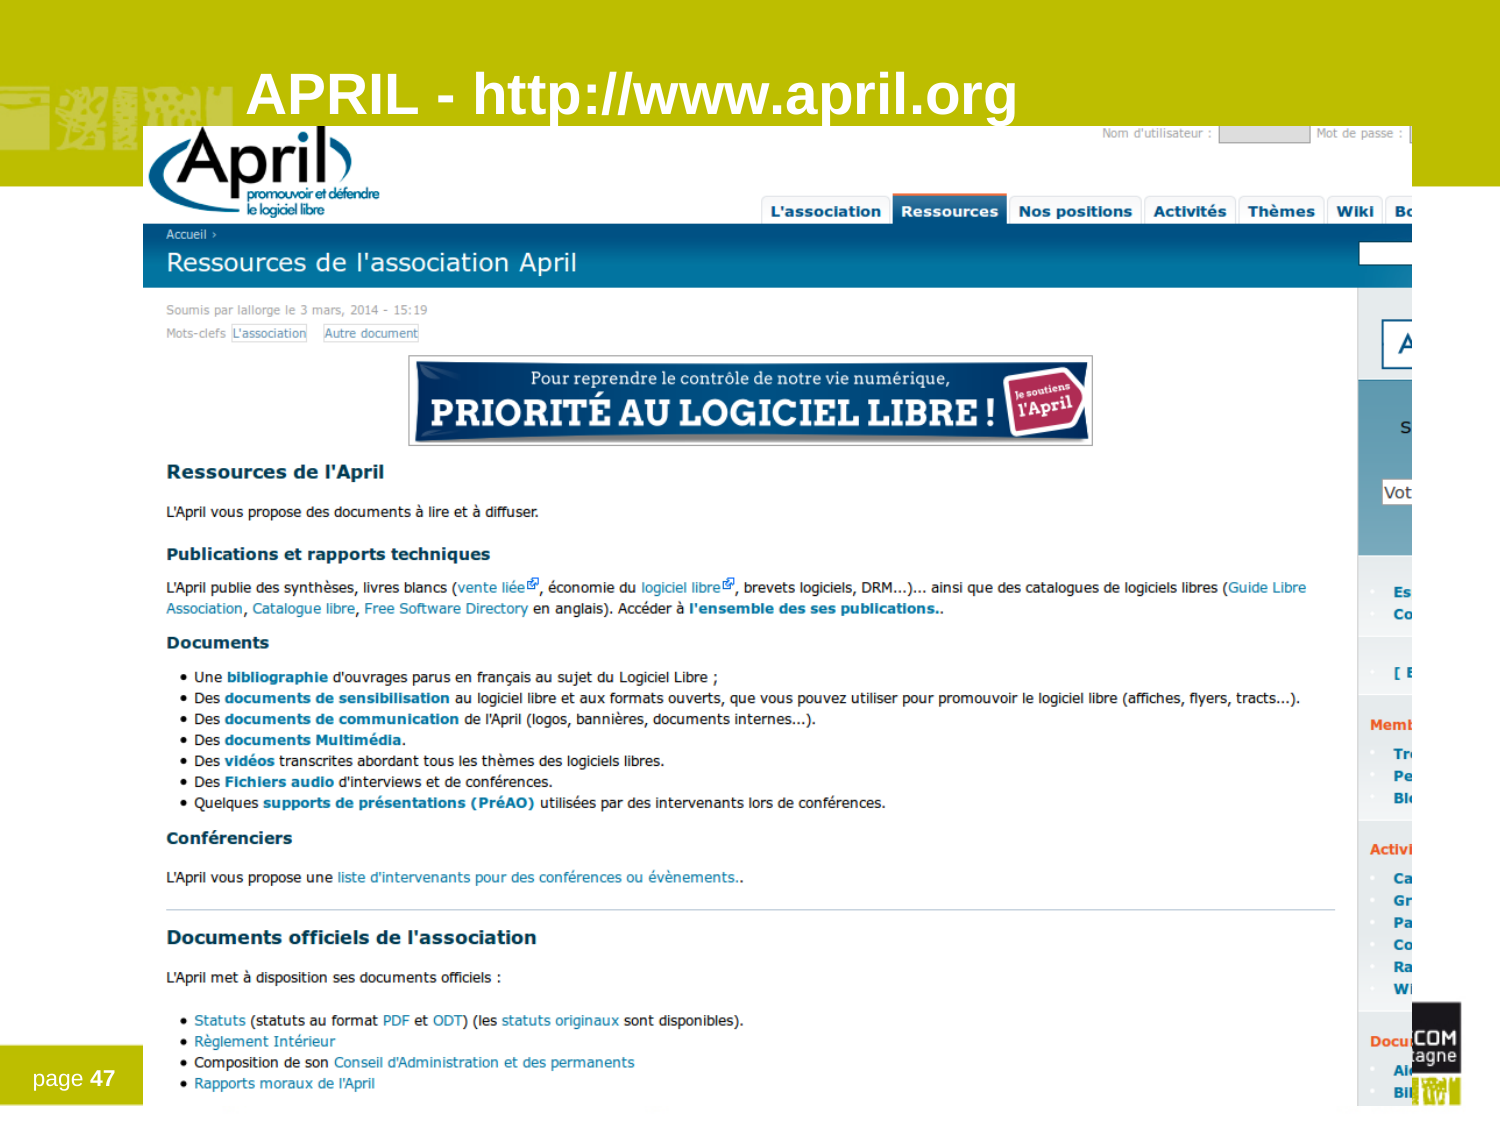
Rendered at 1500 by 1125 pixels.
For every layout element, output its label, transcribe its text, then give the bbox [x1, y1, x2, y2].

picture [0, 0, 1500, 1125]
title APRIL - http://www.april.org [245, 23, 1459, 166]
